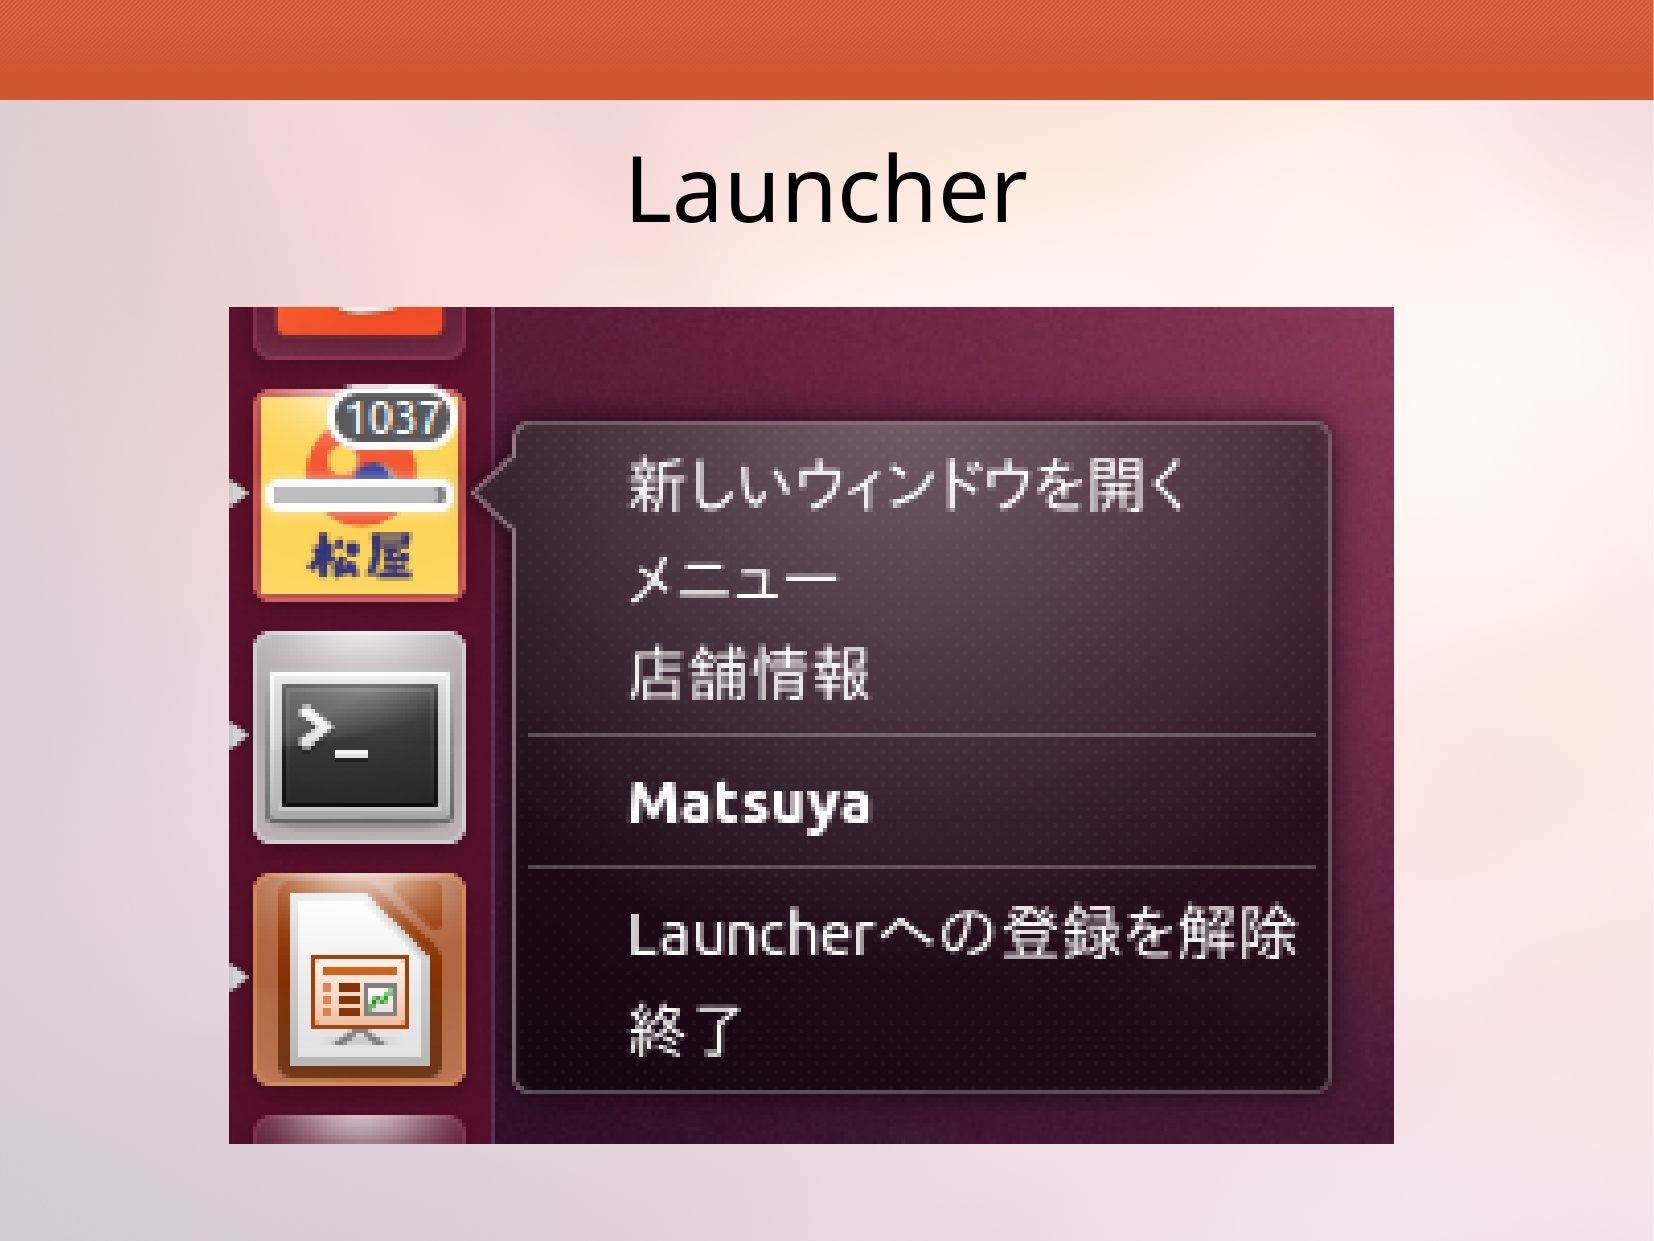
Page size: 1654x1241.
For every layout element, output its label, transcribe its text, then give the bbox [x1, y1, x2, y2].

title Launcher [82, 118, 1571, 257]
picture [0, 0, 1654, 1241]
